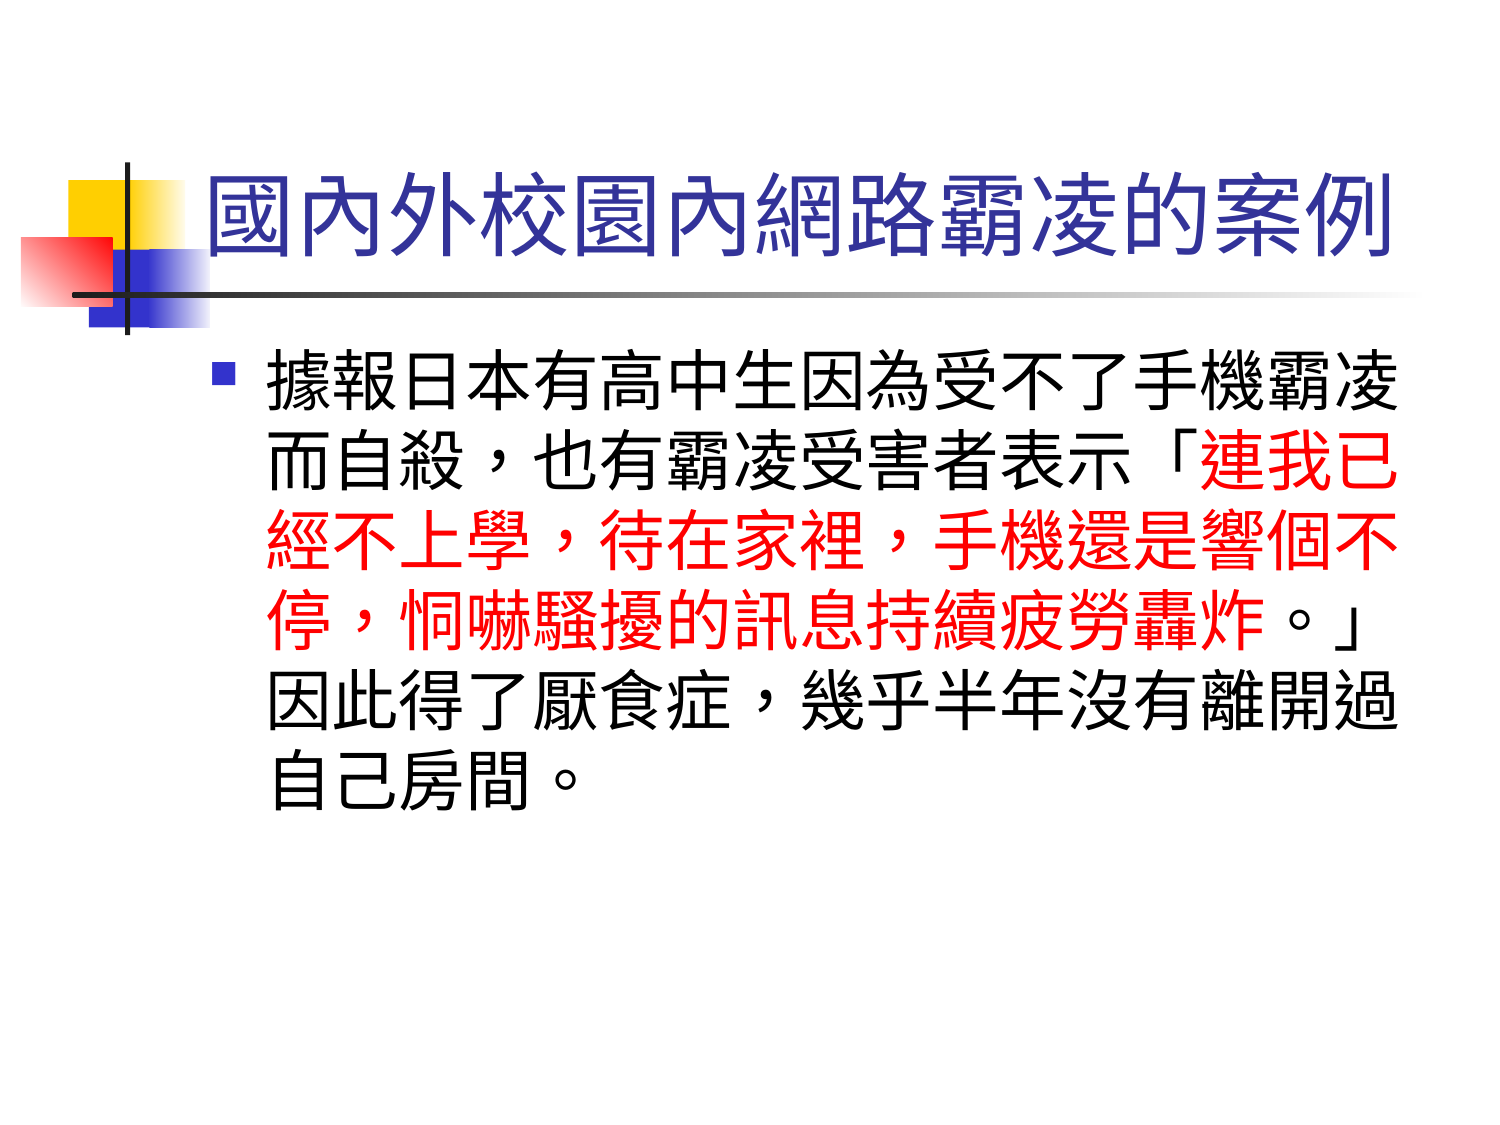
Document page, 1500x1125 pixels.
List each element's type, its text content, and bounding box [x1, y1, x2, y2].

list 據報日本有高中生因為受不了手機霸凌而自殺，也有霸凌受害者表示「連我已經不上學，待在家裡，手機還是響個不停，恫嚇騷擾的訊息持續疲勞轟炸。」因此得了厭食症，幾乎半年沒有離開過自己房間。 [193, 331, 1469, 1007]
title 國內外校園內網路霸凌的案例 [188, 35, 1468, 276]
